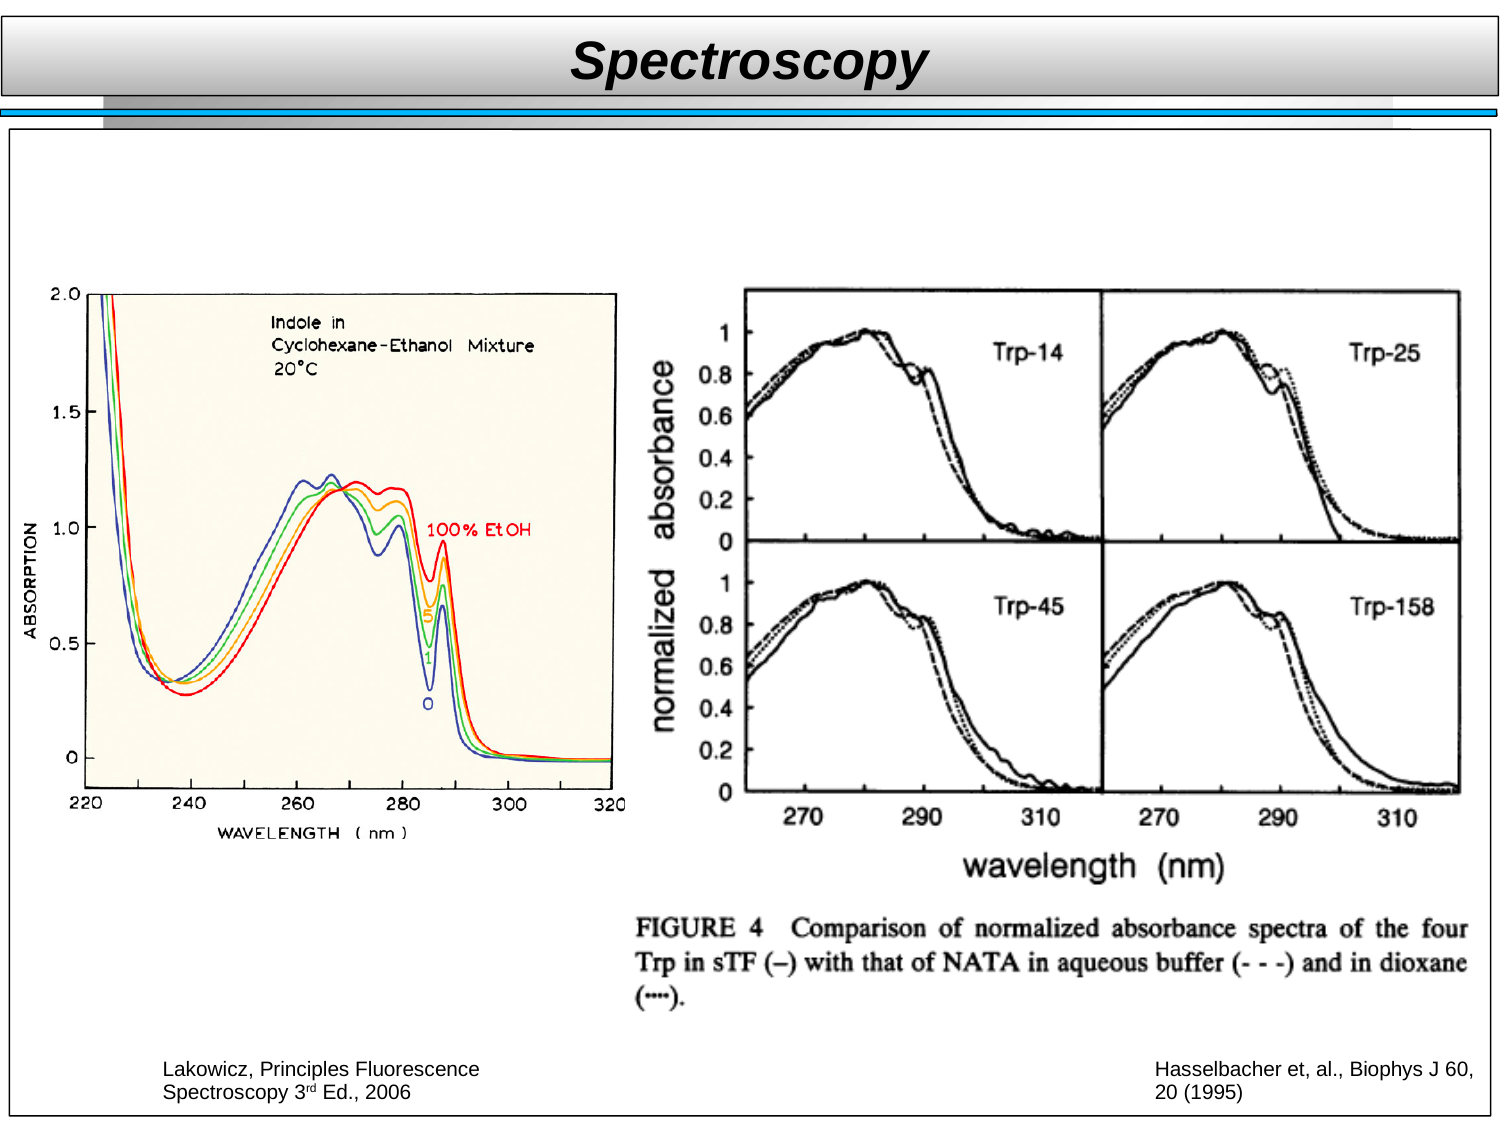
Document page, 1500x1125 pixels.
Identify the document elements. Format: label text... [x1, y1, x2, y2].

text_box Lakowicz, Principles Fluorescence Spectroscopy 3rd Ed., 2006 [147, 1050, 498, 1113]
text_box Spectroscopy [1, 16, 1499, 96]
picture [24, 287, 625, 839]
text_box [9, 129, 1491, 1116]
text_box Hasselbacher et, al., Biophys J 60, 20 (1995) [1140, 1050, 1490, 1113]
text_box [0, 109, 1497, 117]
picture [630, 273, 1483, 1024]
